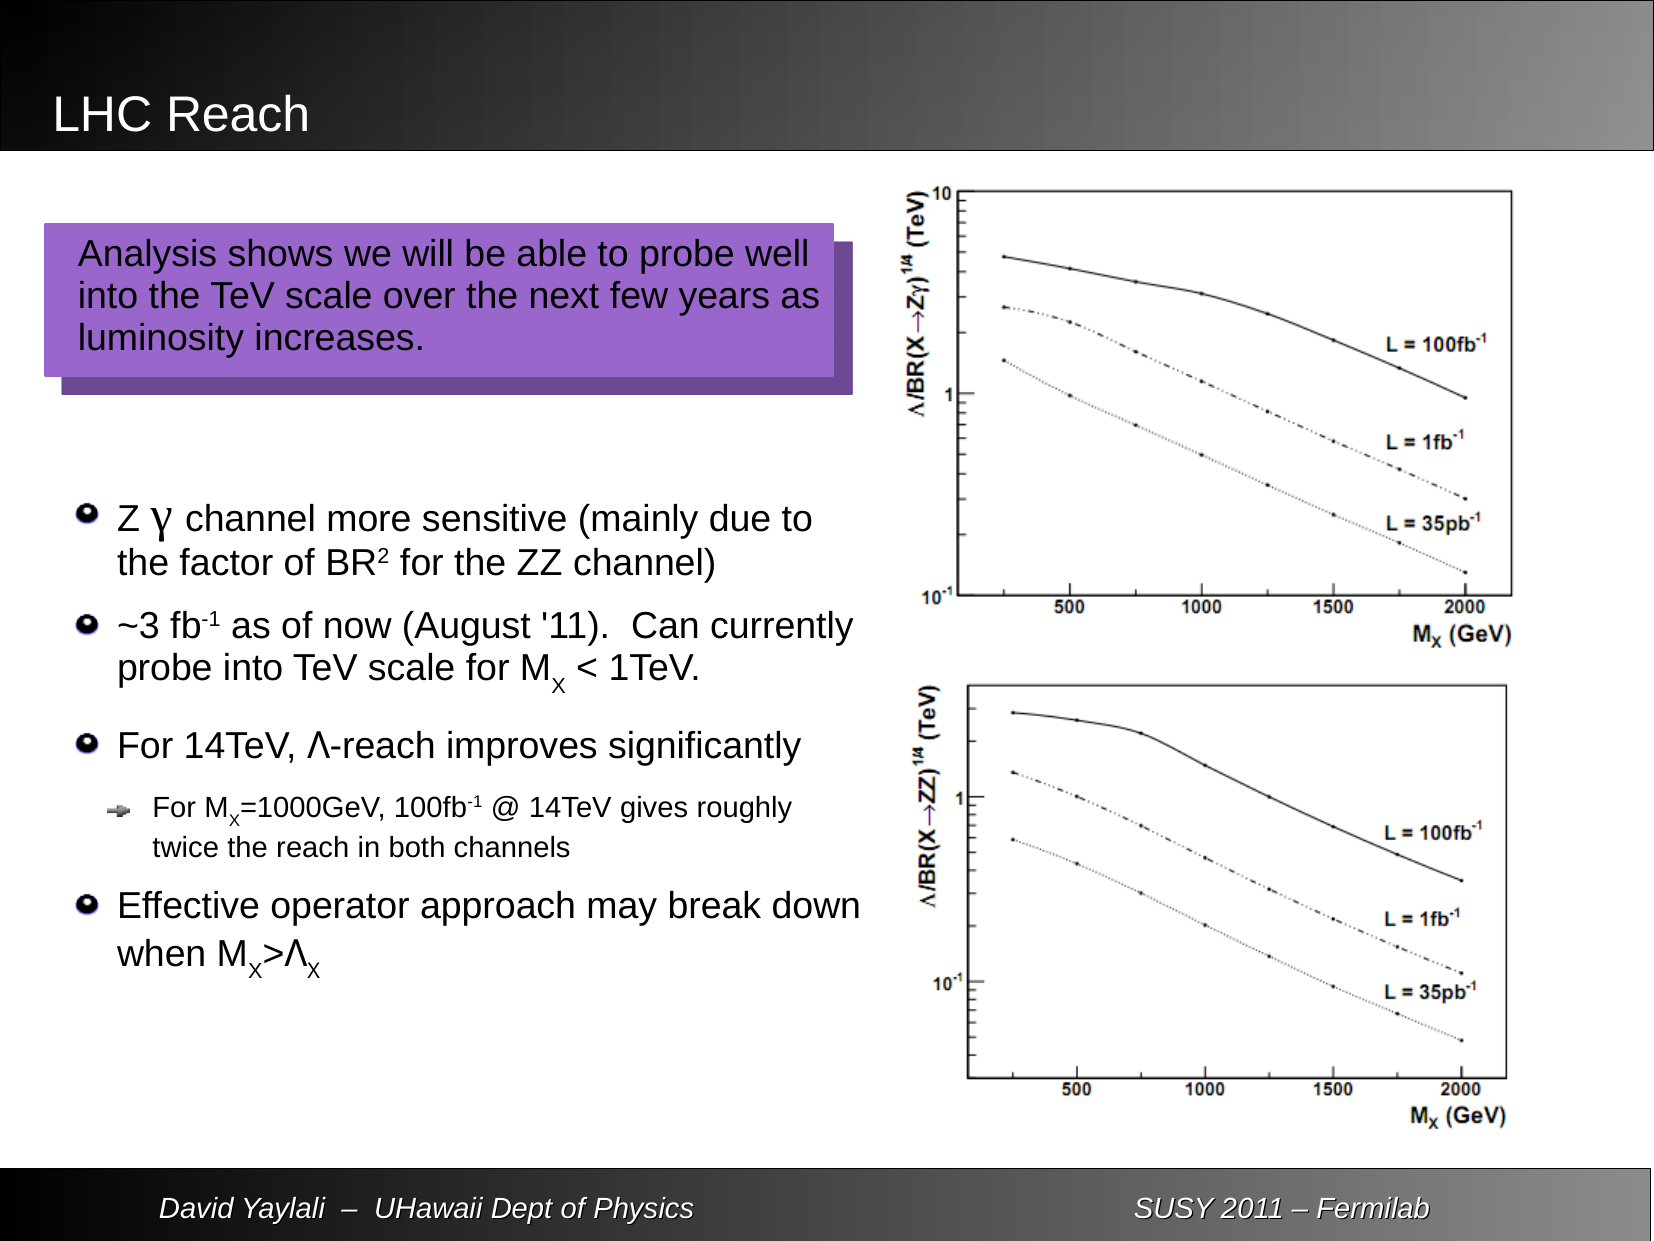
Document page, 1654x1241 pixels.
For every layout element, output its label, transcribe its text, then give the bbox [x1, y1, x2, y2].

text_box Analysis shows we will be able to probe well into the TeV scale over the next few years as luminosity increases. [63, 225, 851, 366]
text_box [45, 225, 833, 376]
text_box LHC Reach [37, 78, 488, 150]
picture [856, 155, 1577, 1151]
text_box Z γ channel more sensitive (mainly due to the factor of BR2 for the ZZ channel) ~3 fb-1 as of now (August '11). Can currently probe into TeV scale for MX < 1TeV. For 14TeV, Λ-reach improves significantly For MX=1000GeV, 100fb-1 @ 14TeV gives roughly twice the reach in both channels Effective operator approach may break down when MX>ΛX [57, 479, 883, 992]
